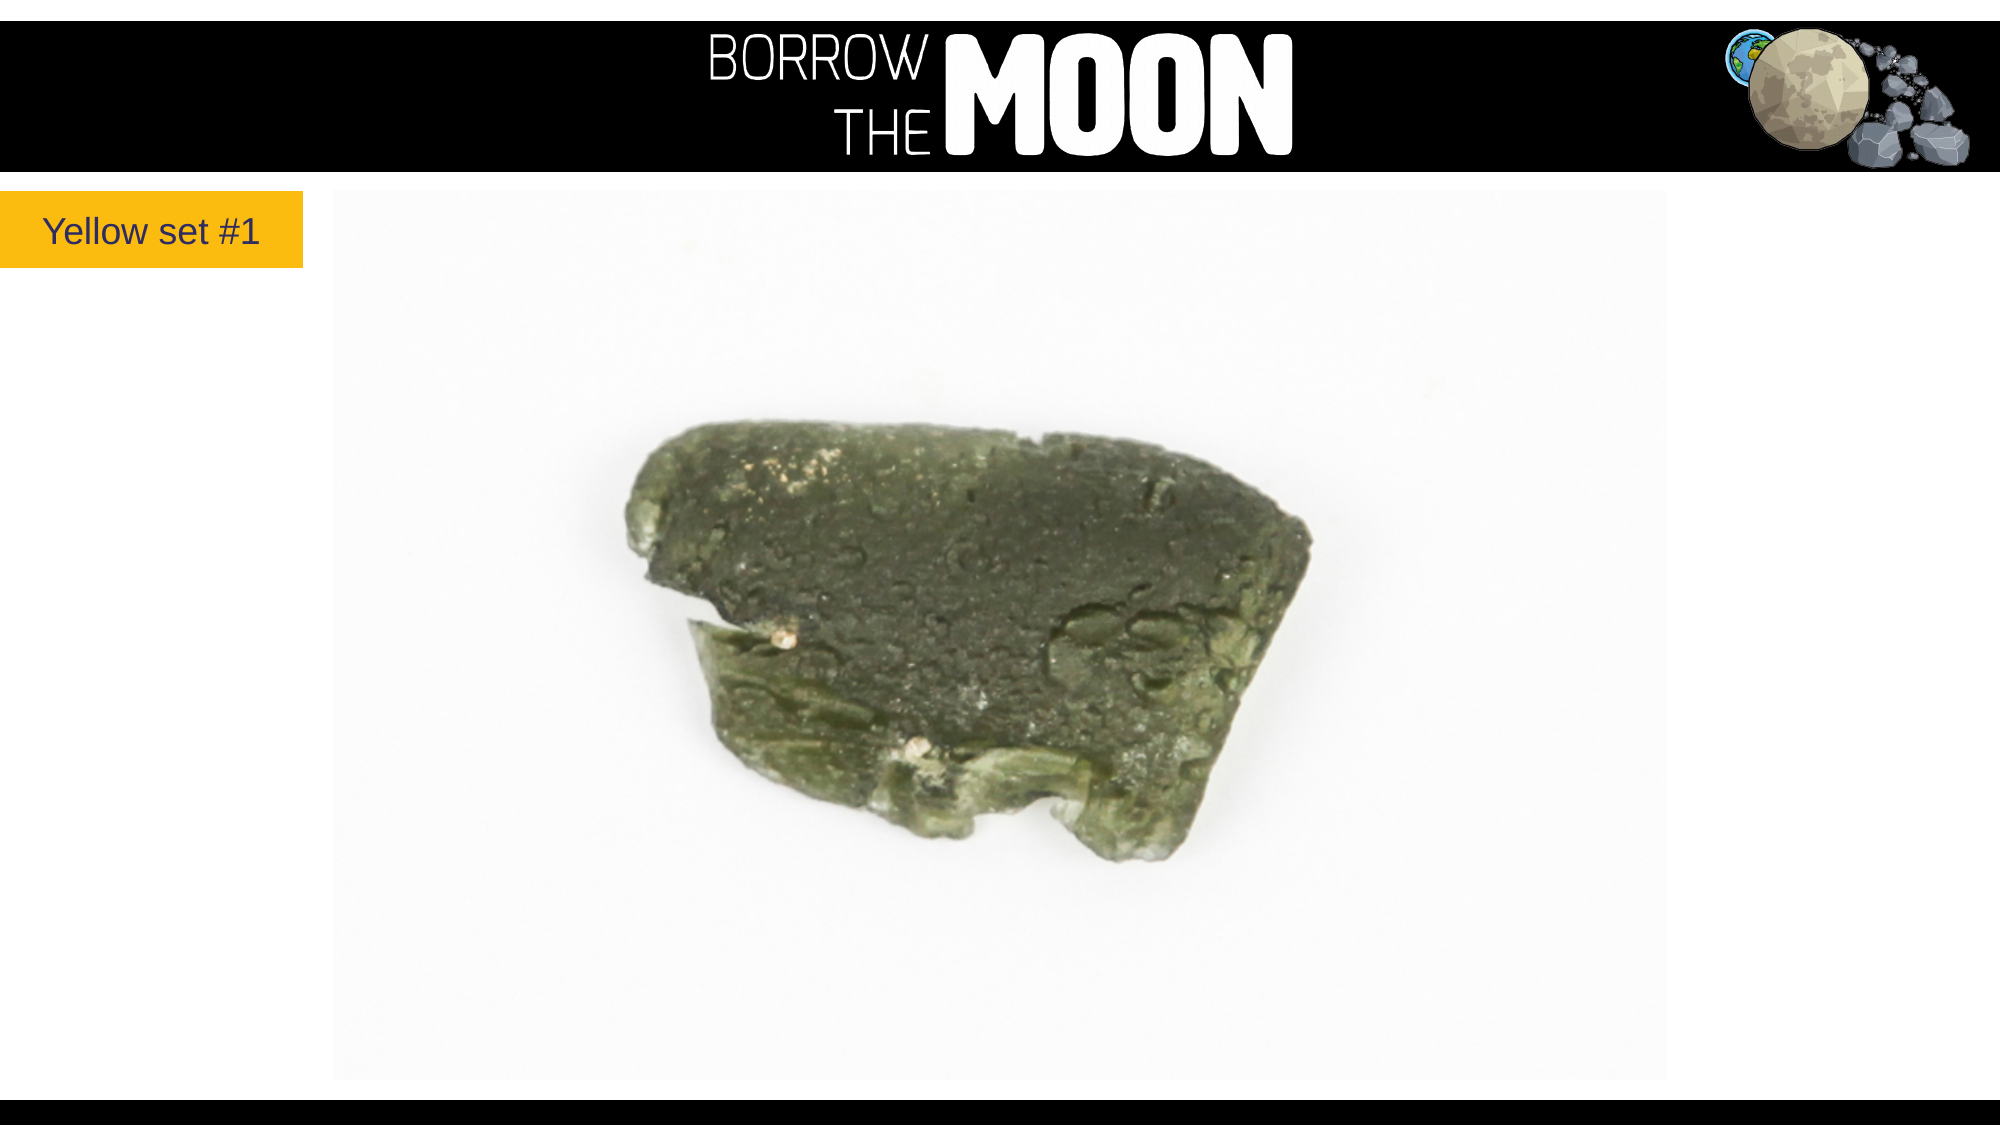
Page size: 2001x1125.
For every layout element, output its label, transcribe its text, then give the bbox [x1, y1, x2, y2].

picture [333, 190, 1667, 1080]
text_box Yellow set #1 [0, 191, 303, 268]
